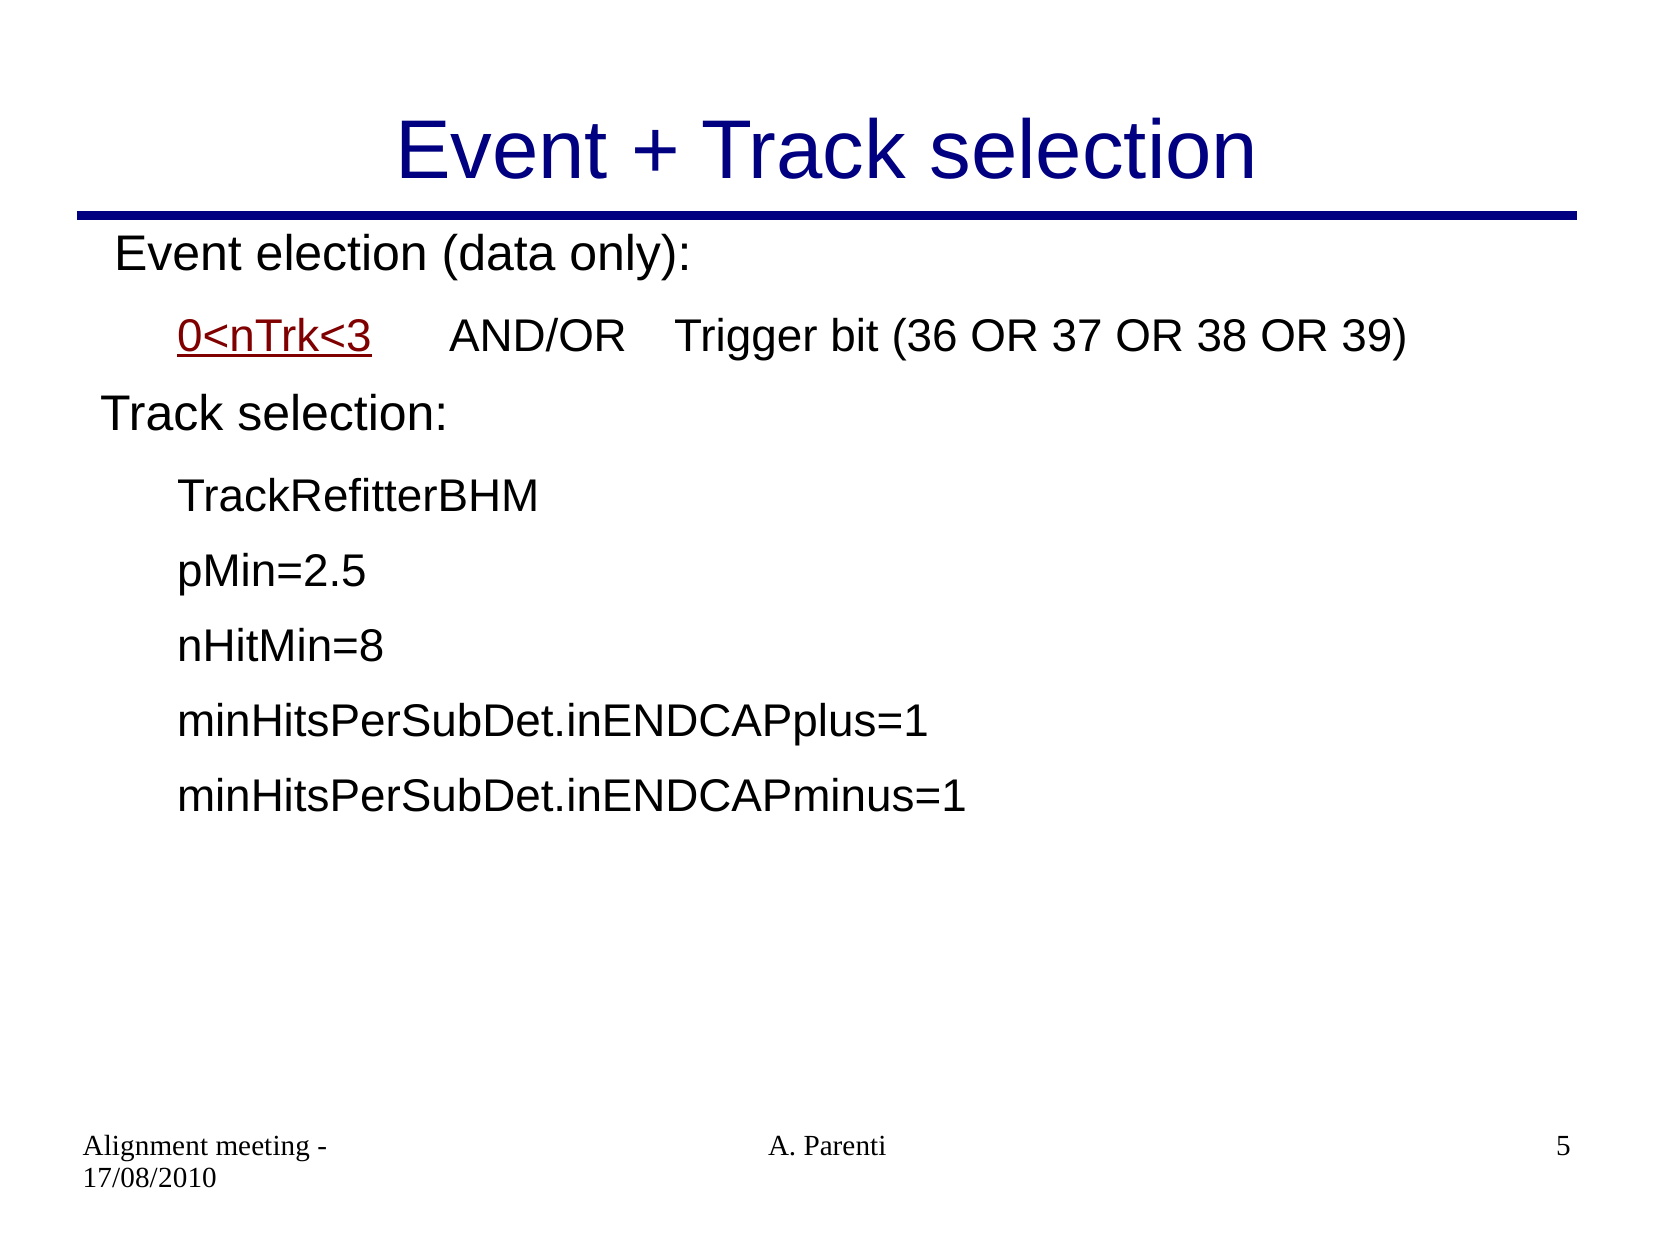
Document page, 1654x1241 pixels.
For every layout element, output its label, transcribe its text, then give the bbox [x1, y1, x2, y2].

title Event + Track selection [82, 75, 1571, 225]
list Event election (data only): 0<nTrk<3 AND/OR Trigger bit (36 OR 37 OR 38 OR 39) Track selection: TrackRefitterBHM pMin=2.5 nHitMin=8 minHitsPerSubDet.inENDCAPplus=1 minHitsPerSubDet.inENDCAPminus=1 [82, 225, 1571, 822]
